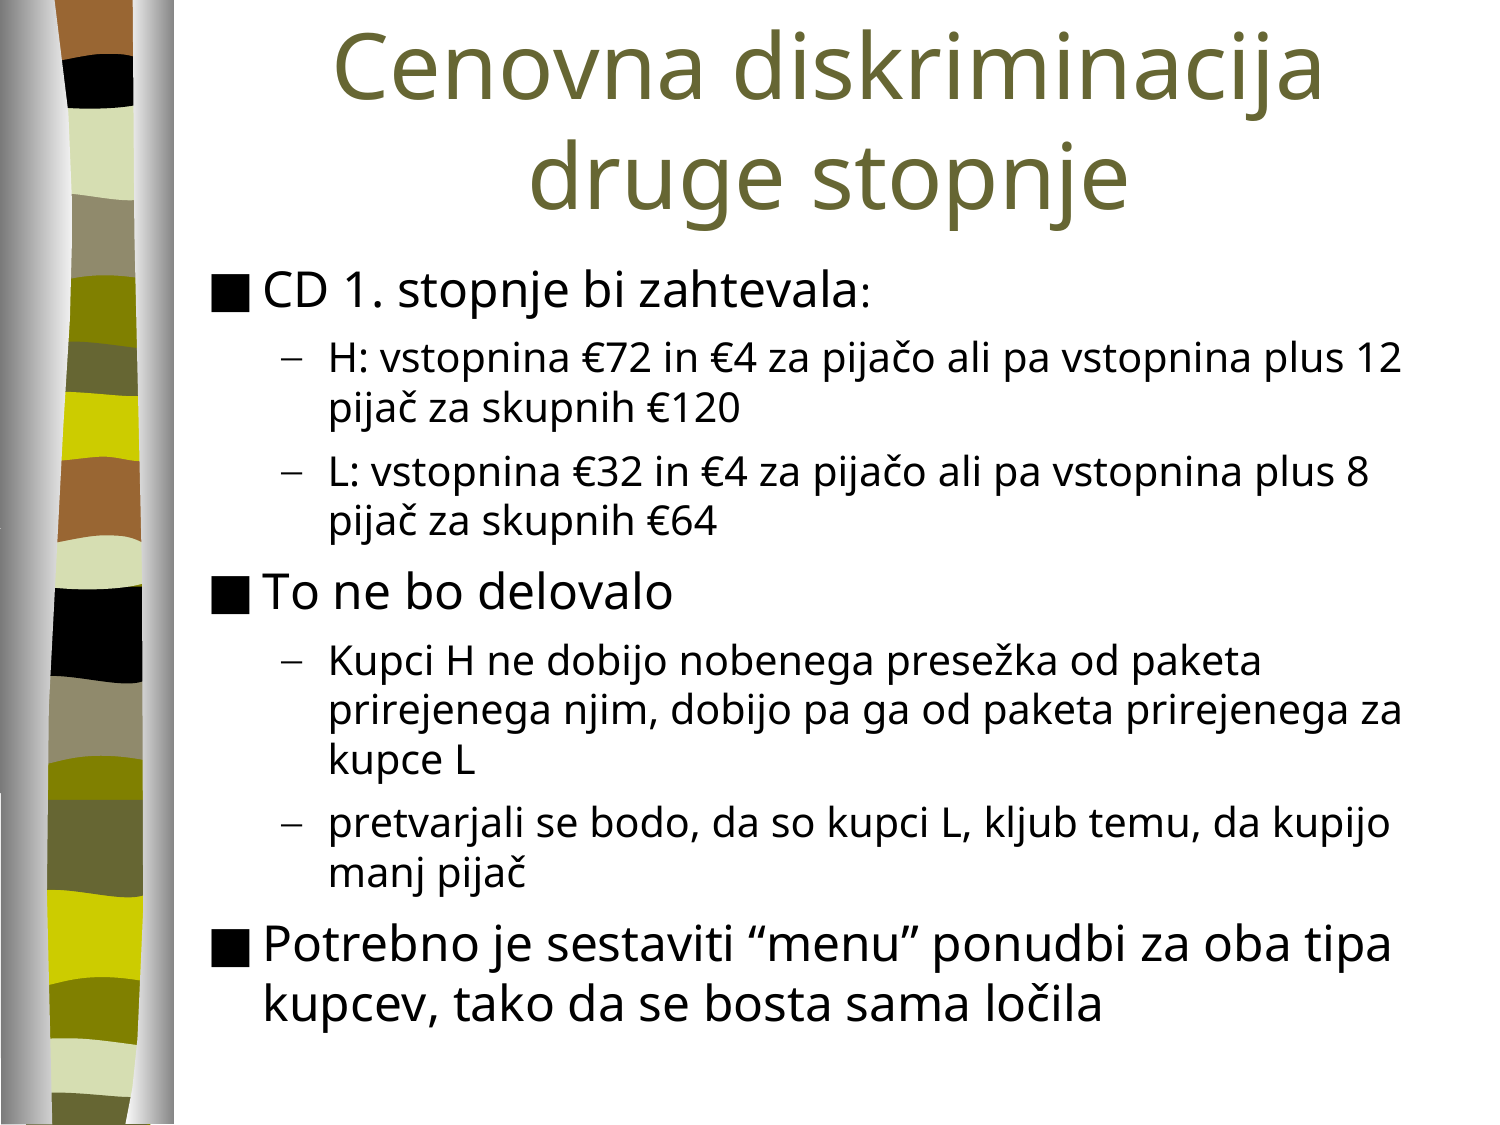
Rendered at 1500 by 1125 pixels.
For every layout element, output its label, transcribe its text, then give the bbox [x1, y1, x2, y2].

list CD 1. stopnje bi zahtevala: H: vstopnina €72 in €4 za pijačo ali pa vstopnina plus 12 pijač za skupnih €120 L: vstopnina €32 in €4 za pijačo ali pa vstopnina plus 8 pijač za skupnih €64 To ne bo delovalo Kupci H ne dobijo nobenega presežka od paketa prirejenega njim, dobijo pa ga od paketa prirejenega za kupce L pretvarjali se bodo, da so kupci L, kljub temu, da kupijo manj pijač Potrebno je sestaviti “menu” ponudbi za oba tipa kupcev, tako da se bosta sama ločila [192, 249, 1468, 1000]
title Cenovna diskriminacija druge stopnje [192, 0, 1468, 236]
